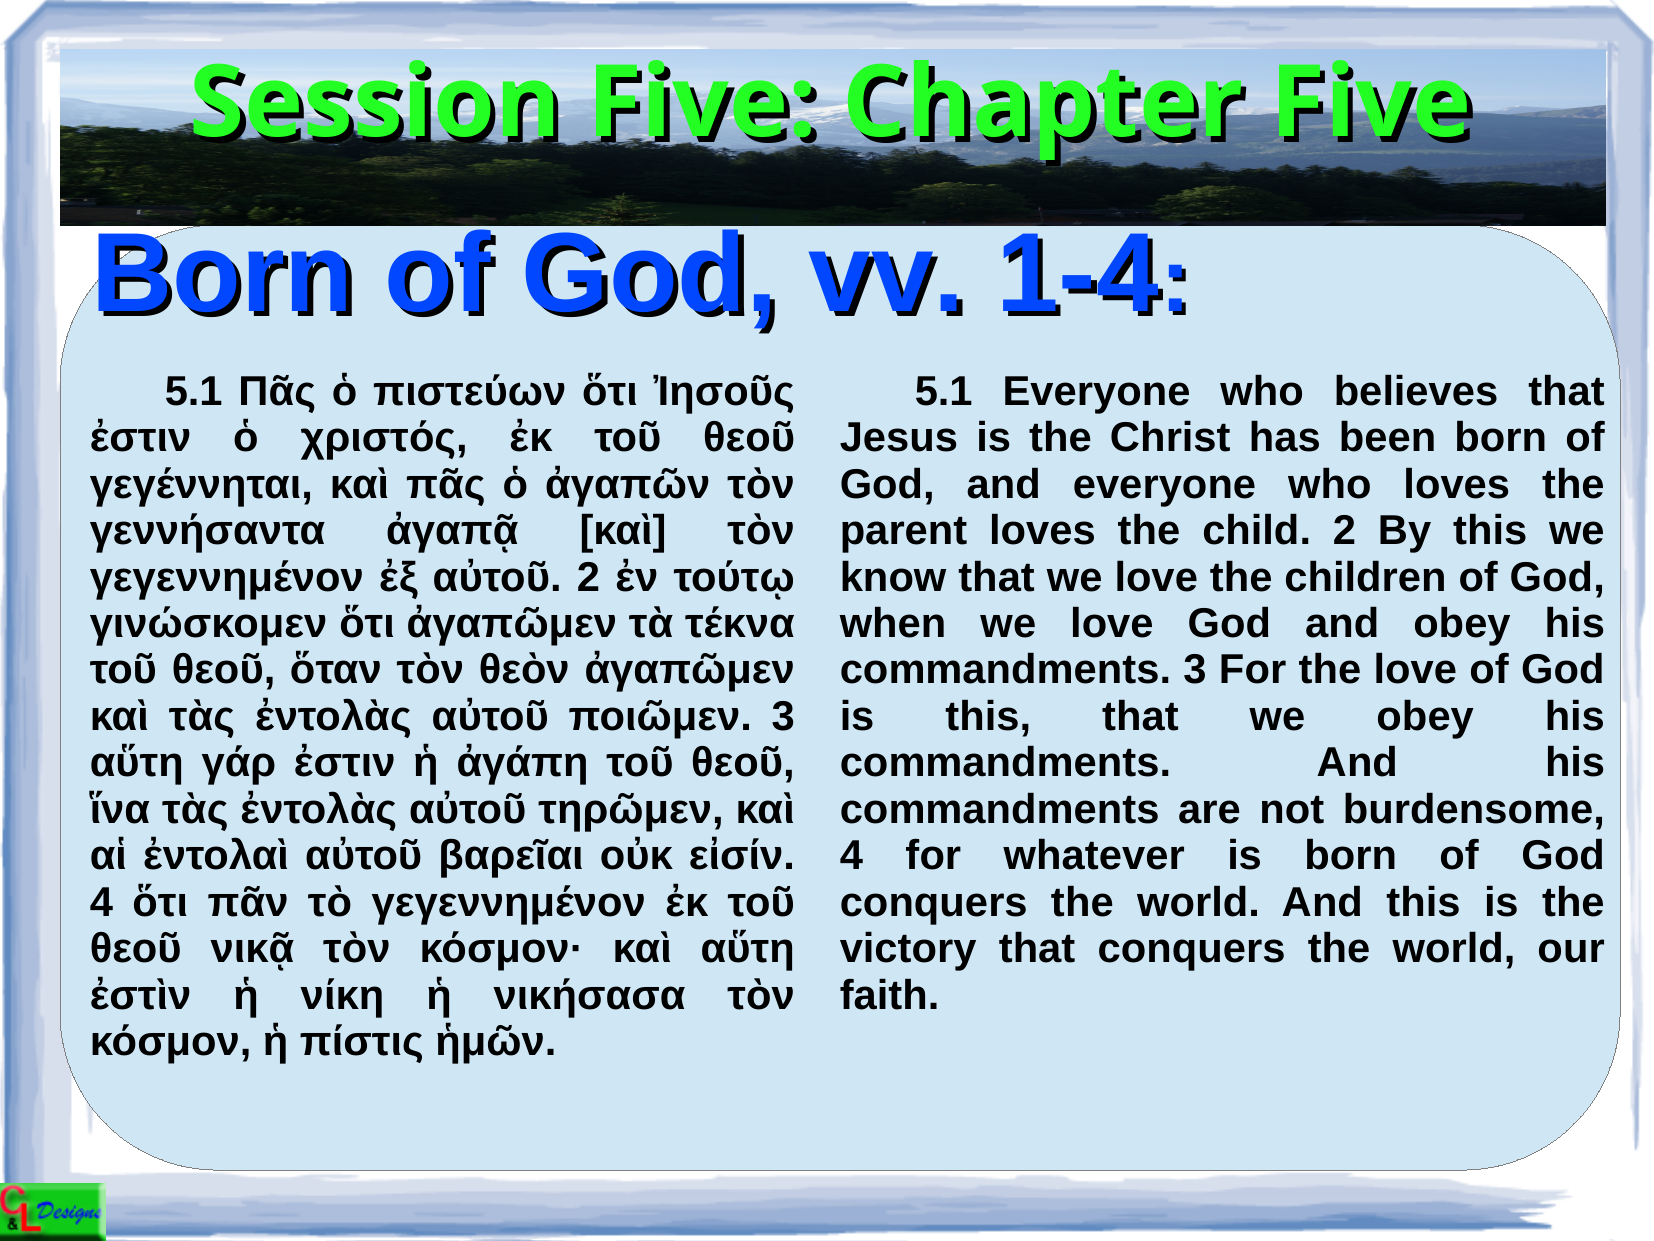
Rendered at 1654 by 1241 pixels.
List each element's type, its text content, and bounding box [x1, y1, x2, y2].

text_box 5.1 Everyone who believes that Jesus is the Christ has been born of God, and everyone who loves the parent loves the child. 2 By this we know that we love the children of God, when we love God and obey his commandments. 3 For the love of God is this, that we obey his commandments. And his commandments are not burdensome, 4 for whatever is born of God conquers the world. And this is the victory that conquers the world, our faith. [825, 360, 1621, 1230]
text_box 5.1 Πᾶς ὁ πιστεύων ὅτι Ἰησοῦς ἐστιν ὁ χριστός, ἐκ τοῦ θεοῦ γεγέννηται, καὶ πᾶς ὁ ἀγαπῶν τὸν γεννήσαντα ἀγαπᾷ [καὶ] τὸν γεγεννημένον ἐξ αὐτοῦ. 2 ἐν τούτῳ γινώσκομεν ὅτι ἀγαπῶμεν τὰ τέκνα τοῦ θεοῦ, ὅταν τὸν θεὸν ἀγαπῶμεν καὶ τὰς ἐντολὰς αὐτοῦ ποιῶμεν. 3 αὕτη γάρ ἐστιν ἡ ἀγάπη τοῦ θεοῦ, ἵνα τὰς ἐντολὰς αὐτοῦ τηρῶμεν, καὶ αἱ ἐντολαὶ αὐτοῦ βαρεῖαι οὐκ εἰσίν. 4 ὅτι πᾶν τὸ γεγεννημένον ἐκ τοῦ θεοῦ νικᾷ τὸν κόσμον· καὶ αὕτη ἐστὶν ἡ νίκη ἡ νικήσασα τὸν κόσμον, ἡ πίστις ἡμῶν. [75, 360, 811, 1182]
text_box [60, 346, 1619, 1171]
title Session Five: Chapter Five [30, 15, 1606, 181]
picture [0, 0, 1654, 1241]
subtitle Born of God, vv. 1-4: [60, 210, 1621, 346]
